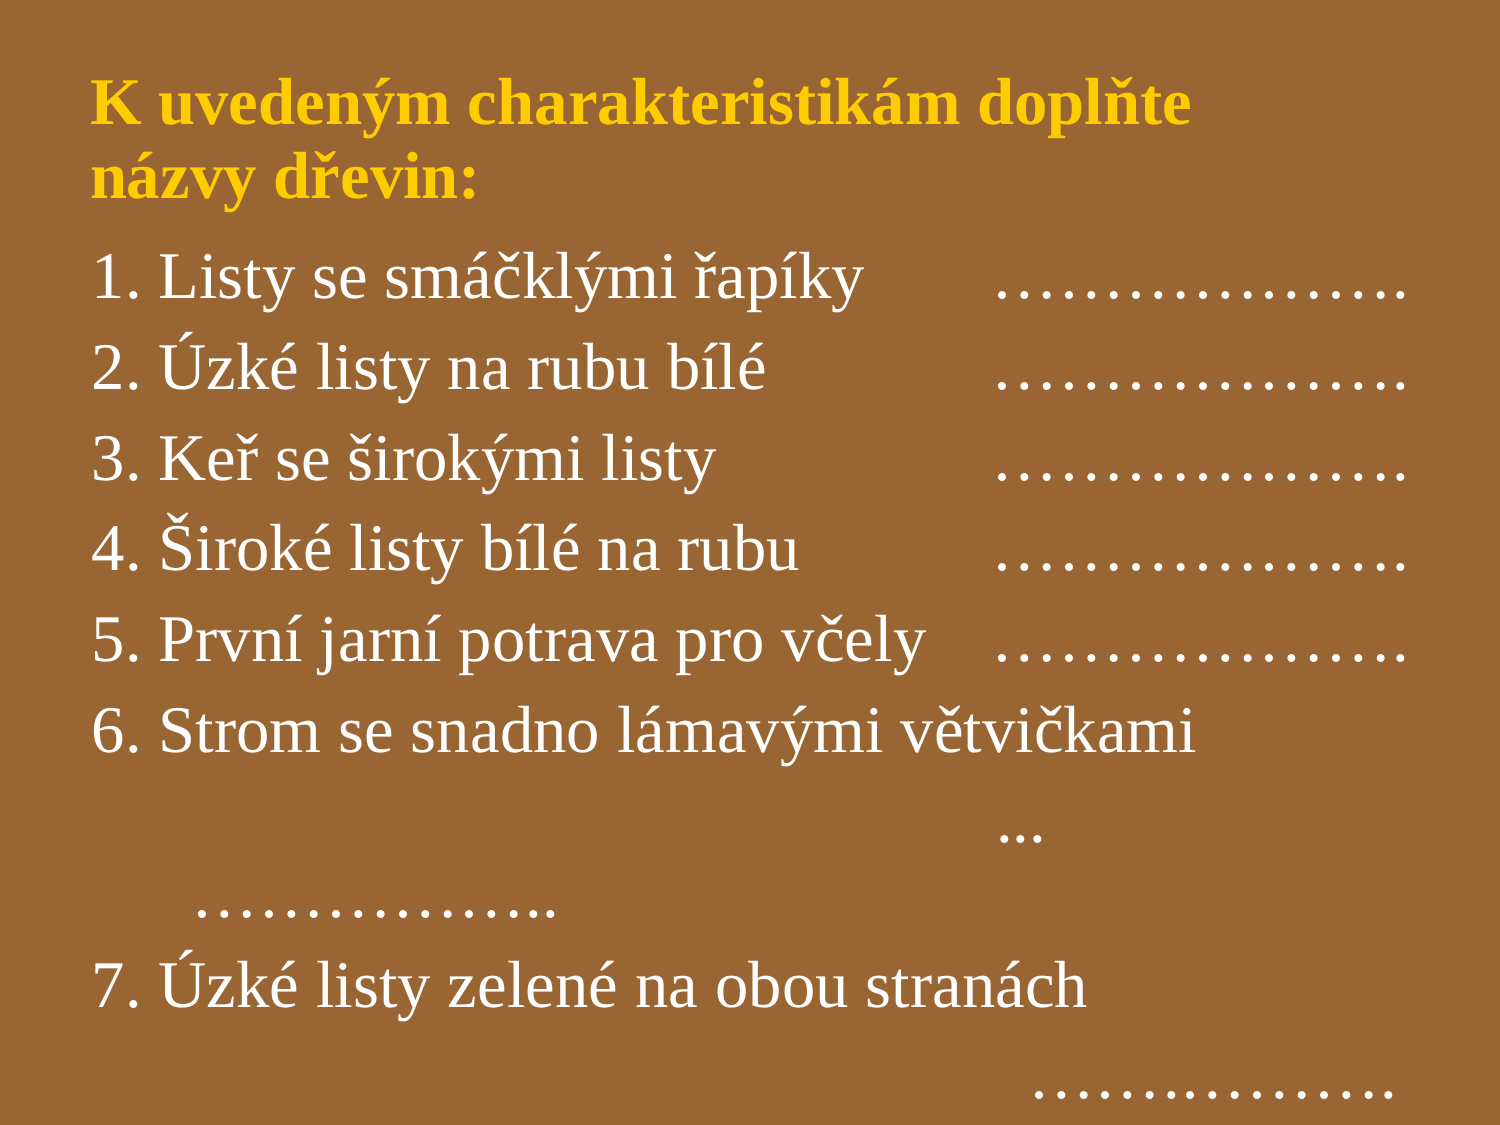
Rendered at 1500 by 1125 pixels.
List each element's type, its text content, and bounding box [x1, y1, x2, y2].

title K uvedeným charakteristikám doplňte názvy dřevin: [75, 45, 1426, 234]
list 1. Listy se smáčklými řapíky ………………. 2. Úzké listy na rubu bílé ………………. 3. Keř se širokými listy ………………. 4. Široké listy bílé na rubu ………………. 5. První jarní potrava pro včely ………………. 6. Strom se snadno lámavými větvičkami ...…………….. 7. Úzké listy zelené na obou stranách …….………. [76, 231, 1427, 1125]
